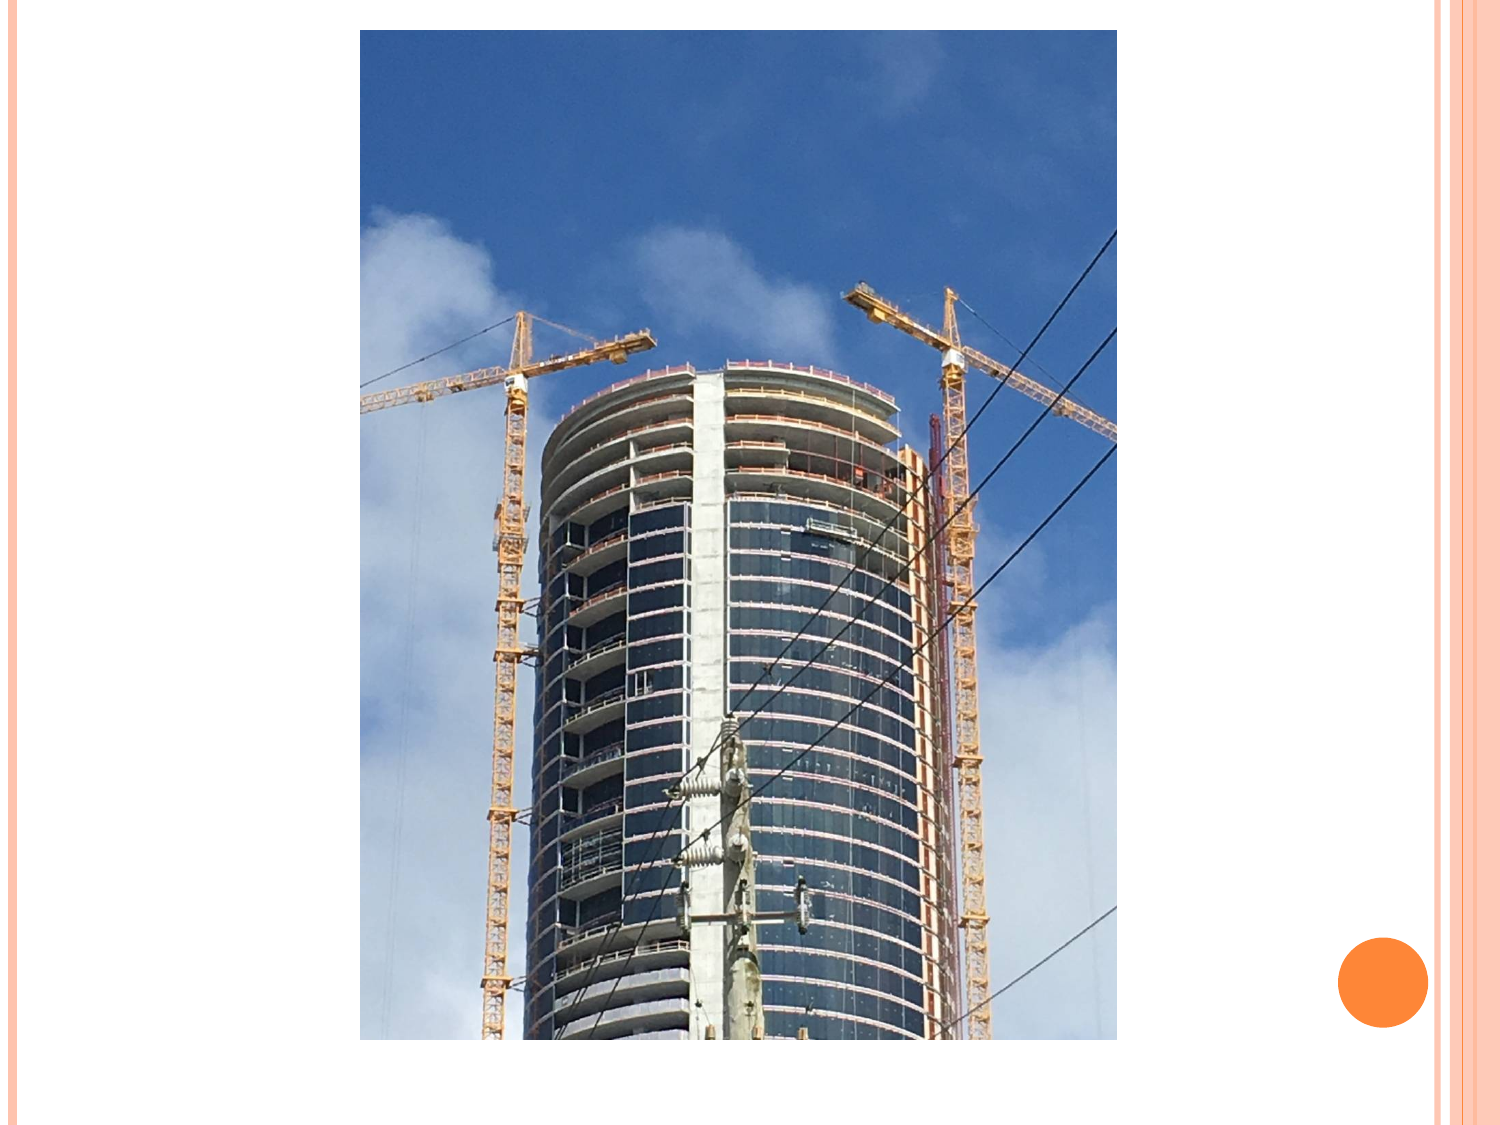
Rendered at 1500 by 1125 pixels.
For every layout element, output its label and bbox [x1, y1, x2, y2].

picture [360, 30, 1117, 1040]
